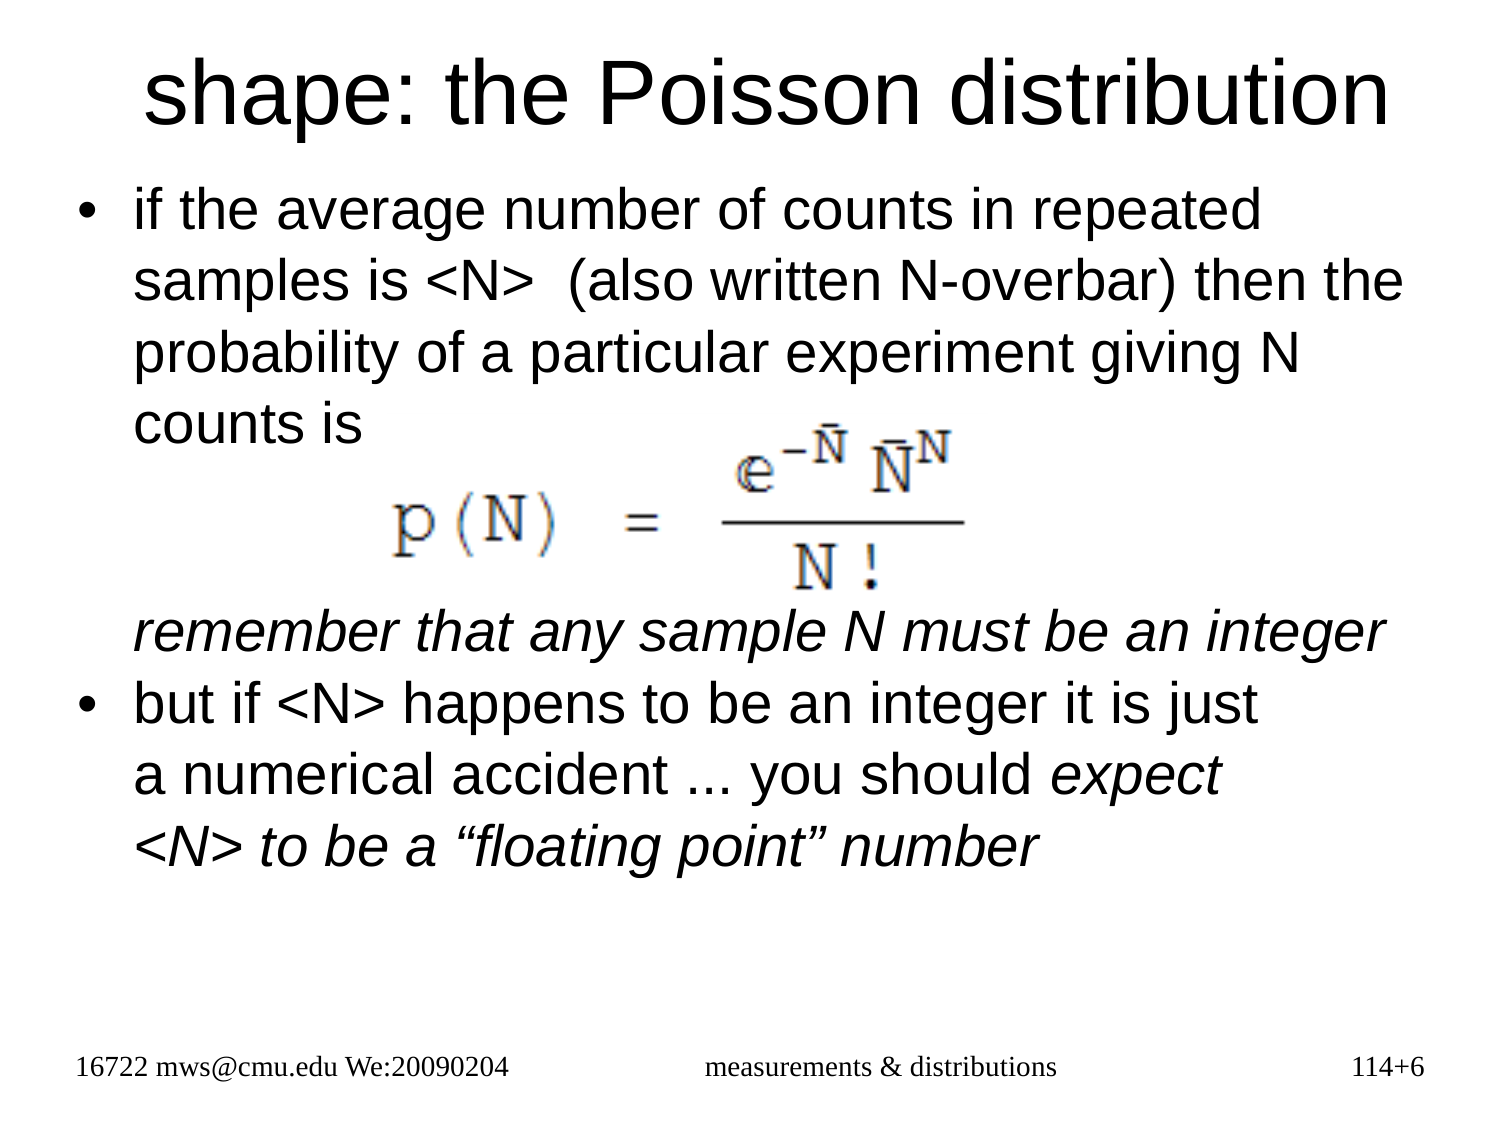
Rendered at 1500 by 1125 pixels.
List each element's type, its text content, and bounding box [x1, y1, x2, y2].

list if the average number of counts in repeated samples is <N> (also written N-overbar) then the probability of a particular experiment giving N counts is remember that any sample N must be an integer but if <N> happens to be an integer it is just a numerical accident ... you should expect <N> to be a “floating point” number [62, 162, 1426, 976]
title shape: the Poisson distribution [99, 37, 1438, 163]
picture [387, 412, 988, 601]
